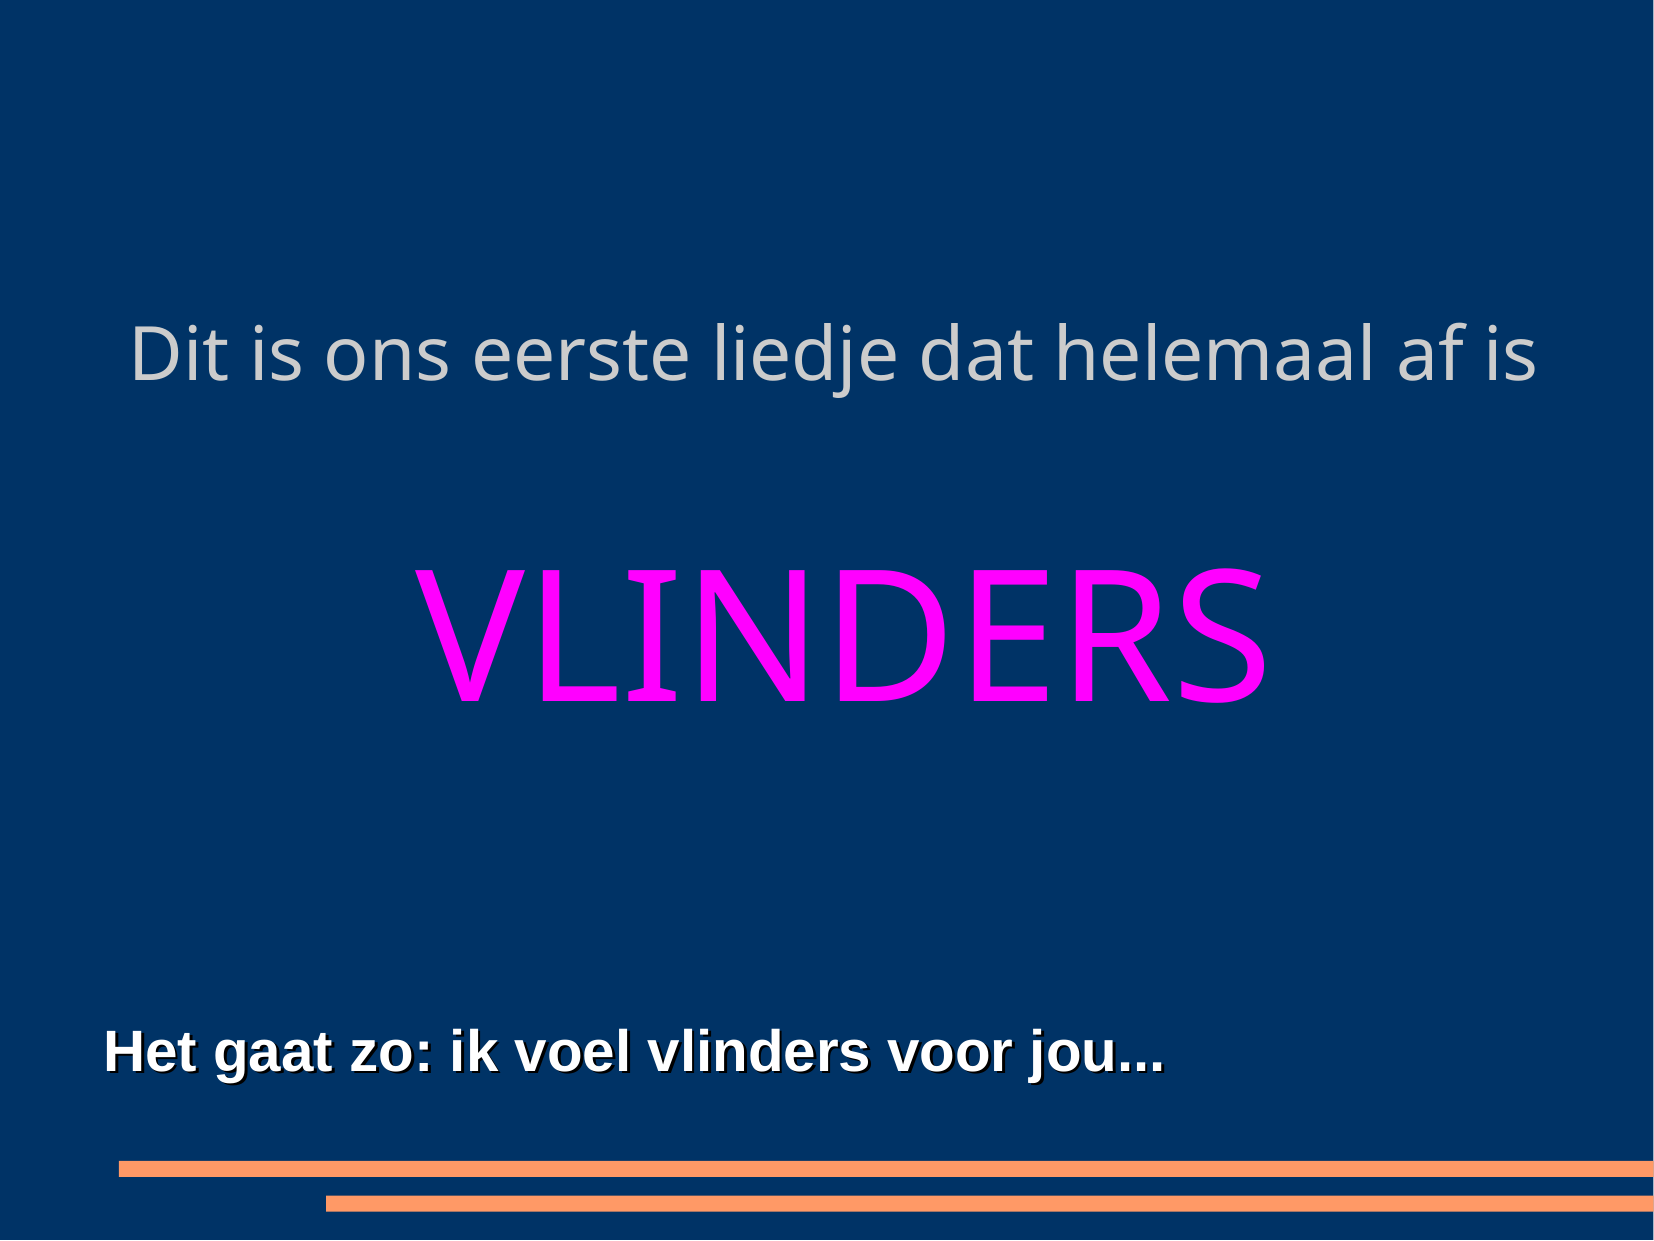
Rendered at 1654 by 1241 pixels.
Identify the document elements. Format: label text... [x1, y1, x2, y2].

subtitle Dit is ons eerste liedje dat helemaal af is VLINDERS [123, 0, 1565, 1011]
text_box Het gaat zo: ik voel vlinders voor jou... [88, 1011, 1654, 1093]
